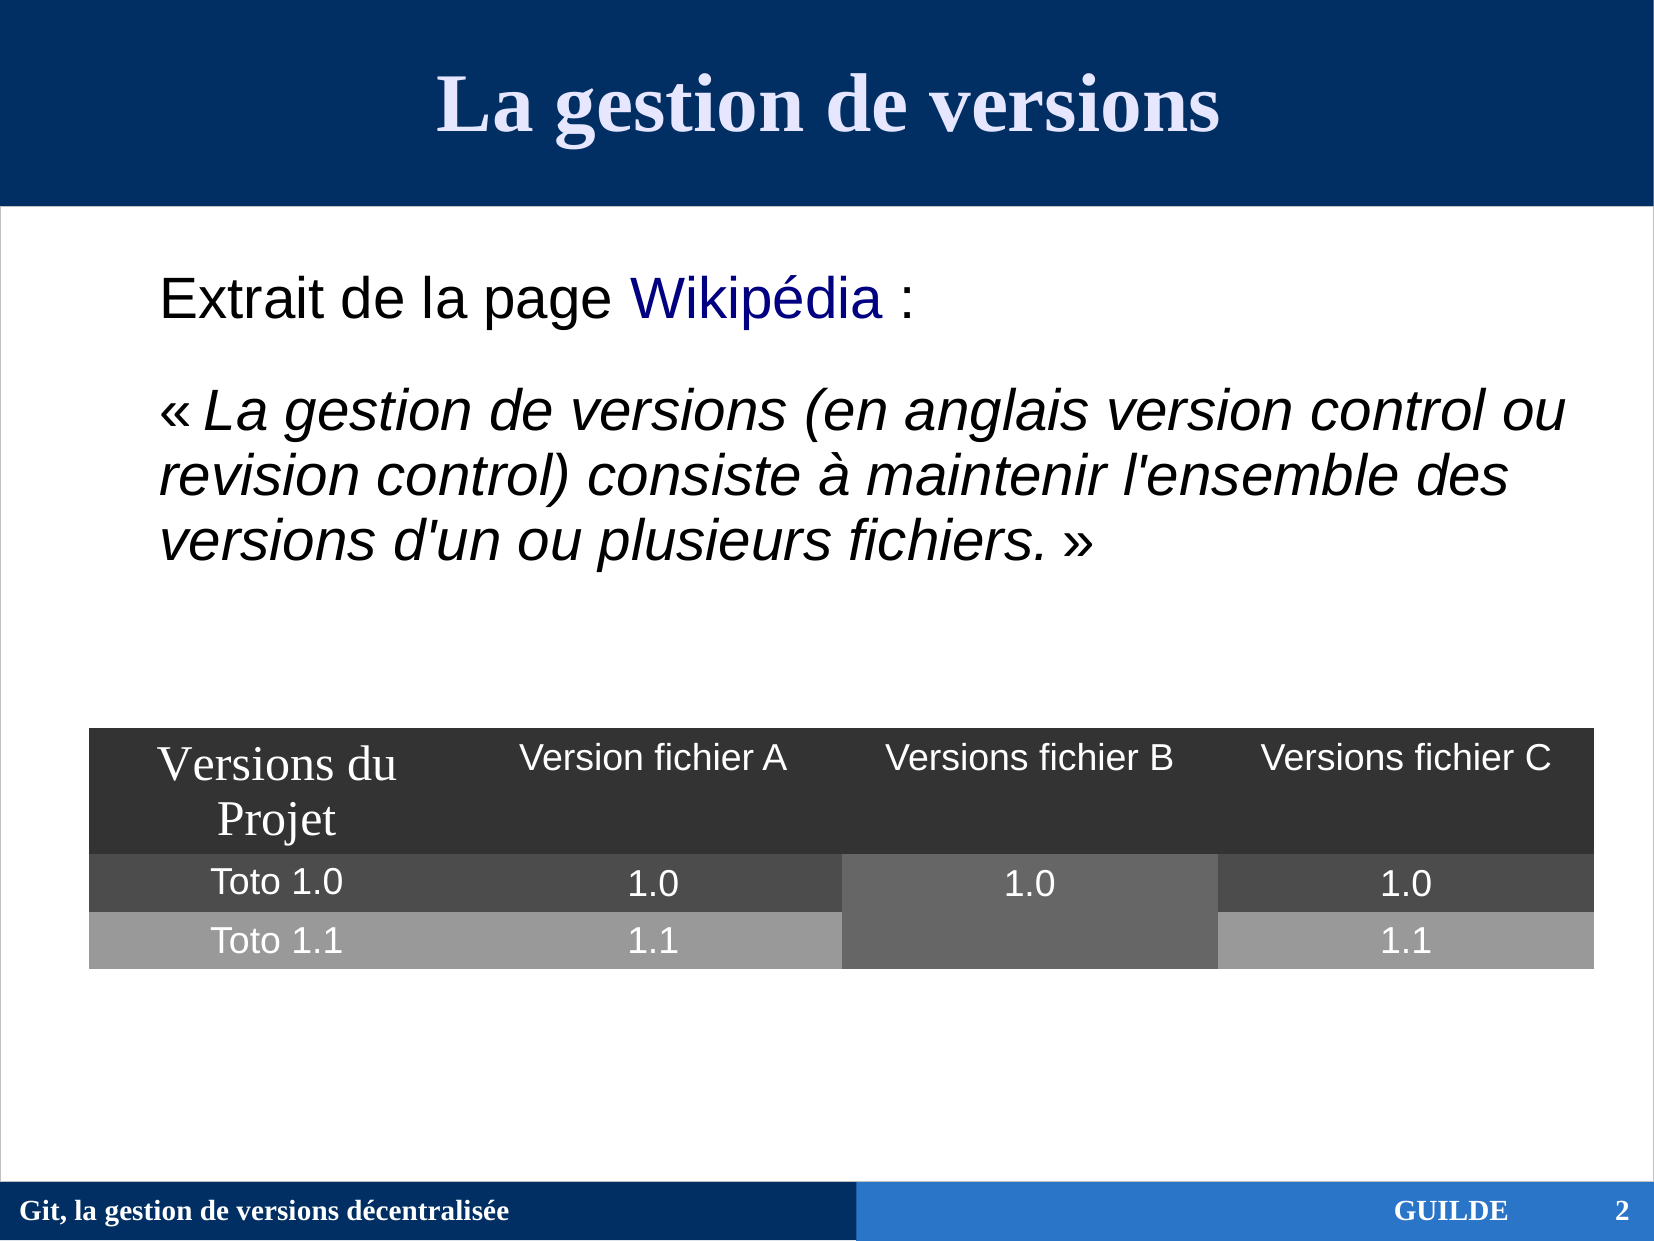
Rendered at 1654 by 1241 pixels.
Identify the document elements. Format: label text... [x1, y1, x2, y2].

table_cell 1.1 [465, 912, 842, 969]
table_cell 1.0 [465, 854, 842, 912]
table_header Versions fichier B [842, 728, 1218, 854]
table_cell 1.0 [1218, 854, 1594, 912]
table_cell 1.0 [842, 854, 1218, 969]
list Extrait de la page Wikipédia : « La gestion de versions (en anglais version control ou revision control) consiste à maintenir l'ensemble des versions d'un ou plusieurs fichiers. » [88, 265, 1595, 689]
table_cell Toto 1.0 [89, 854, 465, 912]
title La gestion de versions [123, 0, 1536, 208]
table_header Version fichier A [465, 728, 842, 854]
table_header Versions fichier C [1218, 728, 1594, 854]
table_cell Toto 1.1 [89, 912, 465, 969]
table_header Versions du Projet [89, 728, 465, 854]
table_cell 1.1 [1218, 912, 1594, 969]
